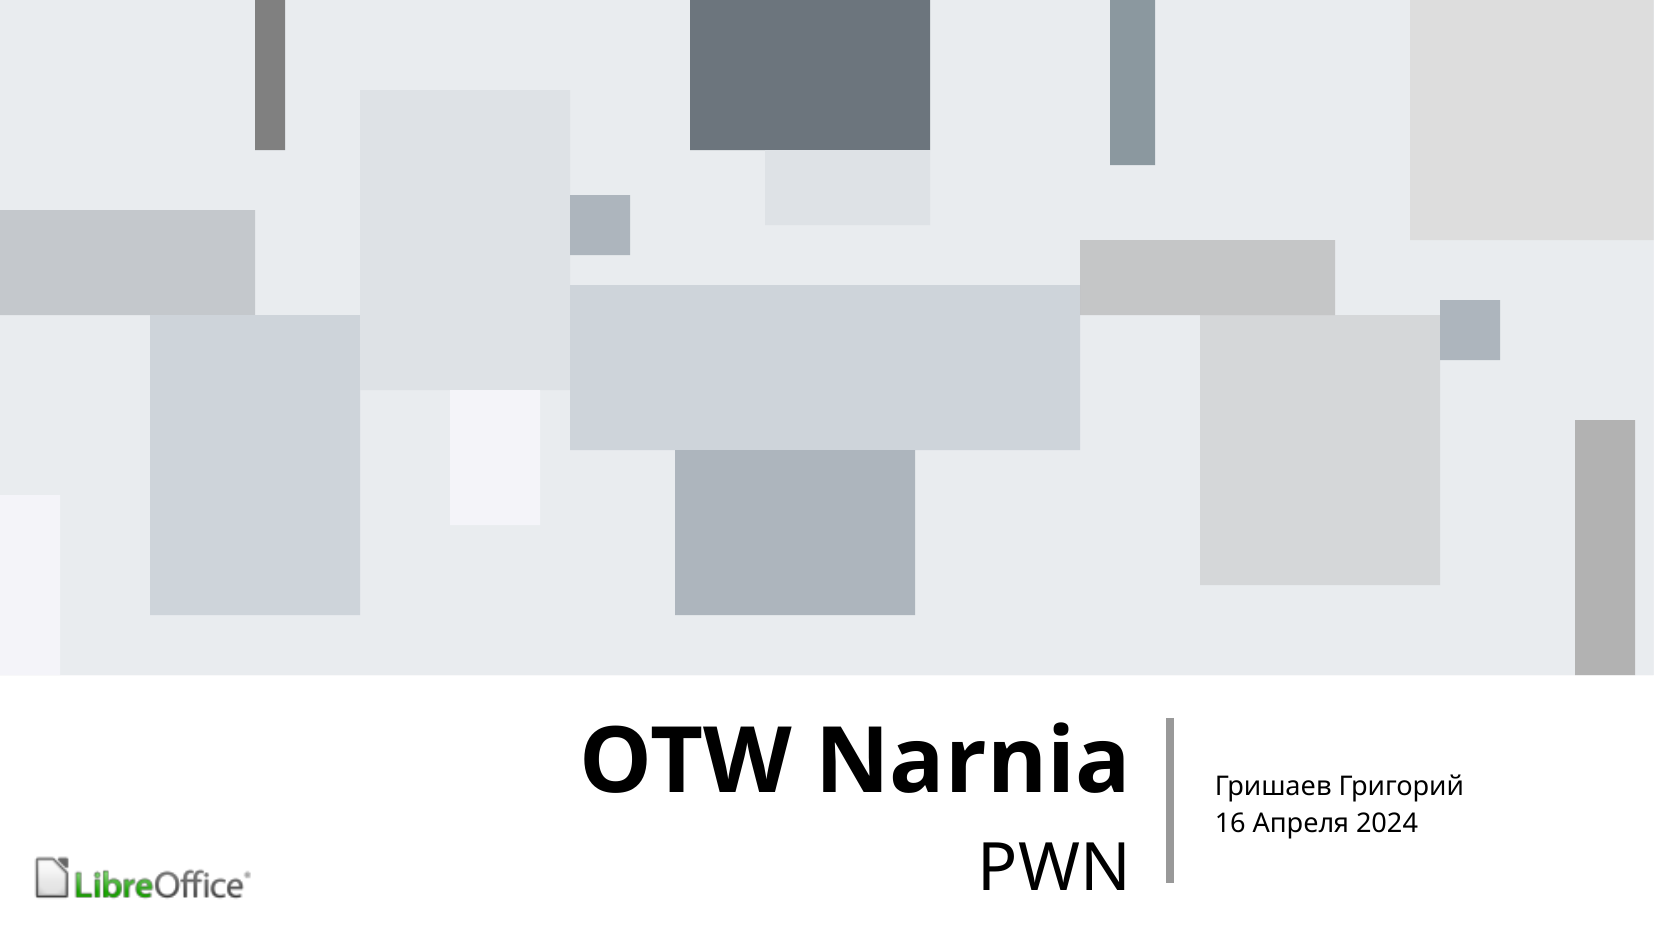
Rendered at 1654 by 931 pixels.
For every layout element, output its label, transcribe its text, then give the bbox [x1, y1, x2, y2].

title OTW Narnia [262, 693, 1132, 819]
picture [30, 852, 256, 903]
text_box Гришаев Григорий 16 Апреля 2024 [1200, 759, 1591, 848]
subtitle PWN [262, 819, 1132, 911]
